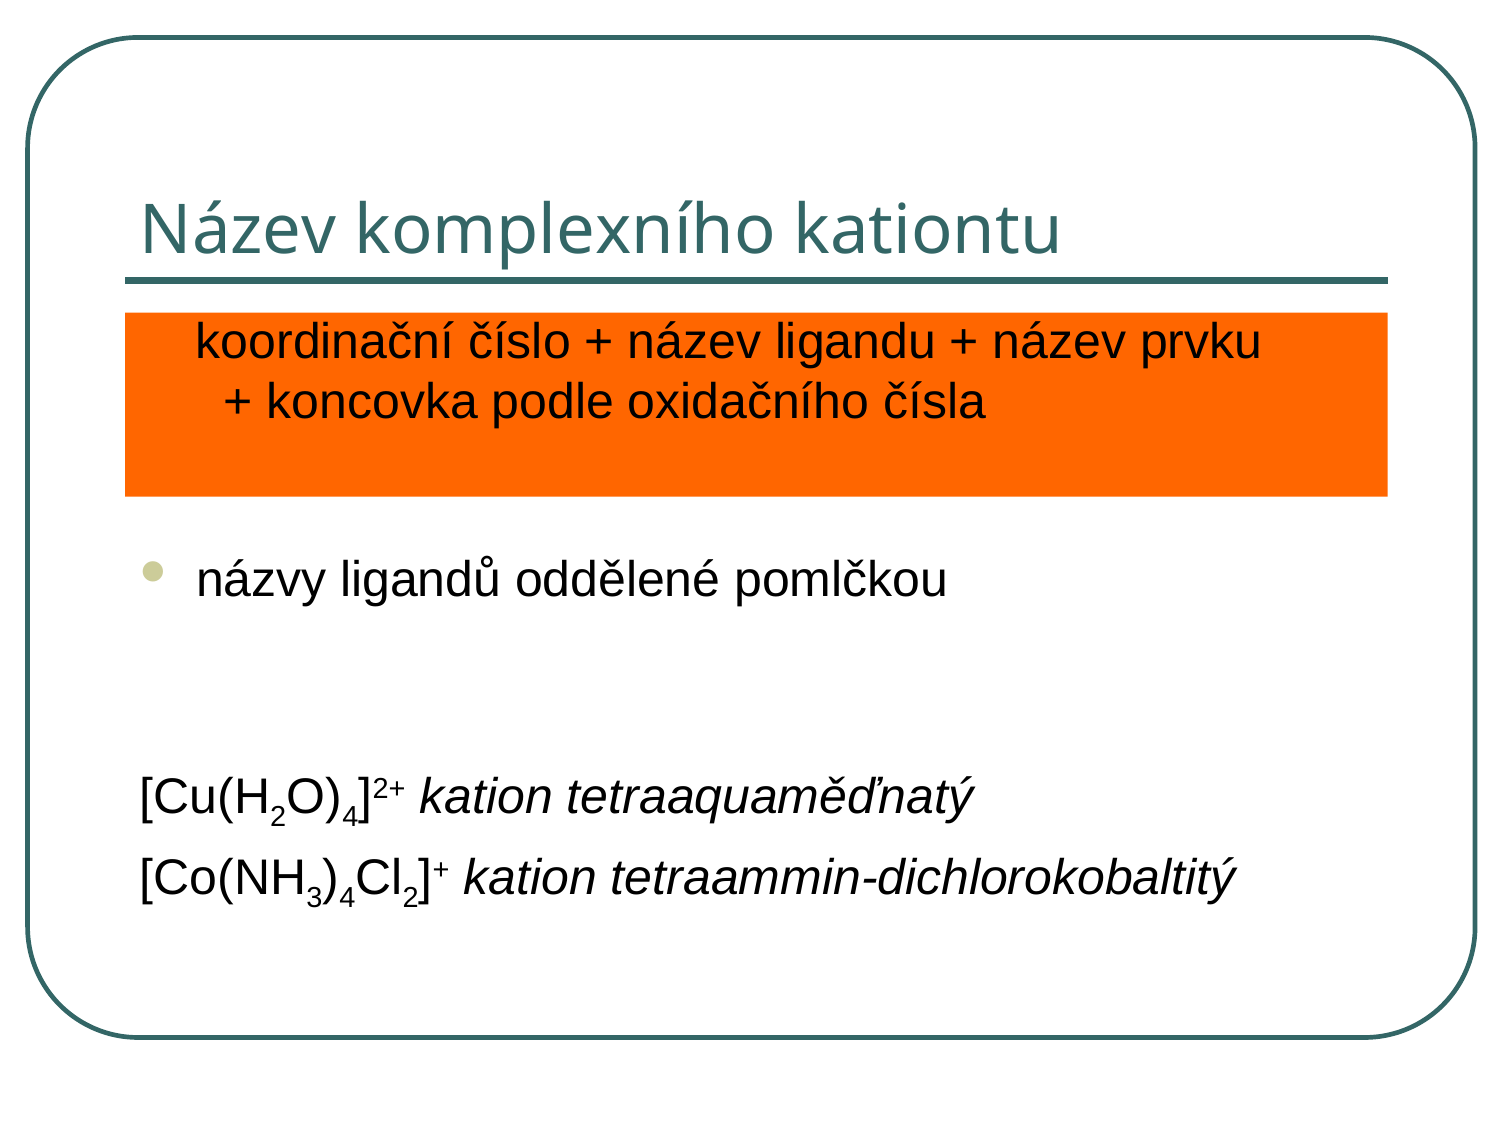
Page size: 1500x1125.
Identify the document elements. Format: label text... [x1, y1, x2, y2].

list koordinační číslo + název ligandu + název prvku + koncovka podle oxidačního čísla [125, 312, 1388, 497]
title Název komplexního kationtu [125, 87, 1388, 275]
list názvy ligandů oddělené pomlčkou [Cu(H2O)4]2+ kation tetraaquaměďnatý [Co(NH3)4Cl2]+ kation tetraammin-dichlorokobaltitý [125, 538, 1388, 994]
